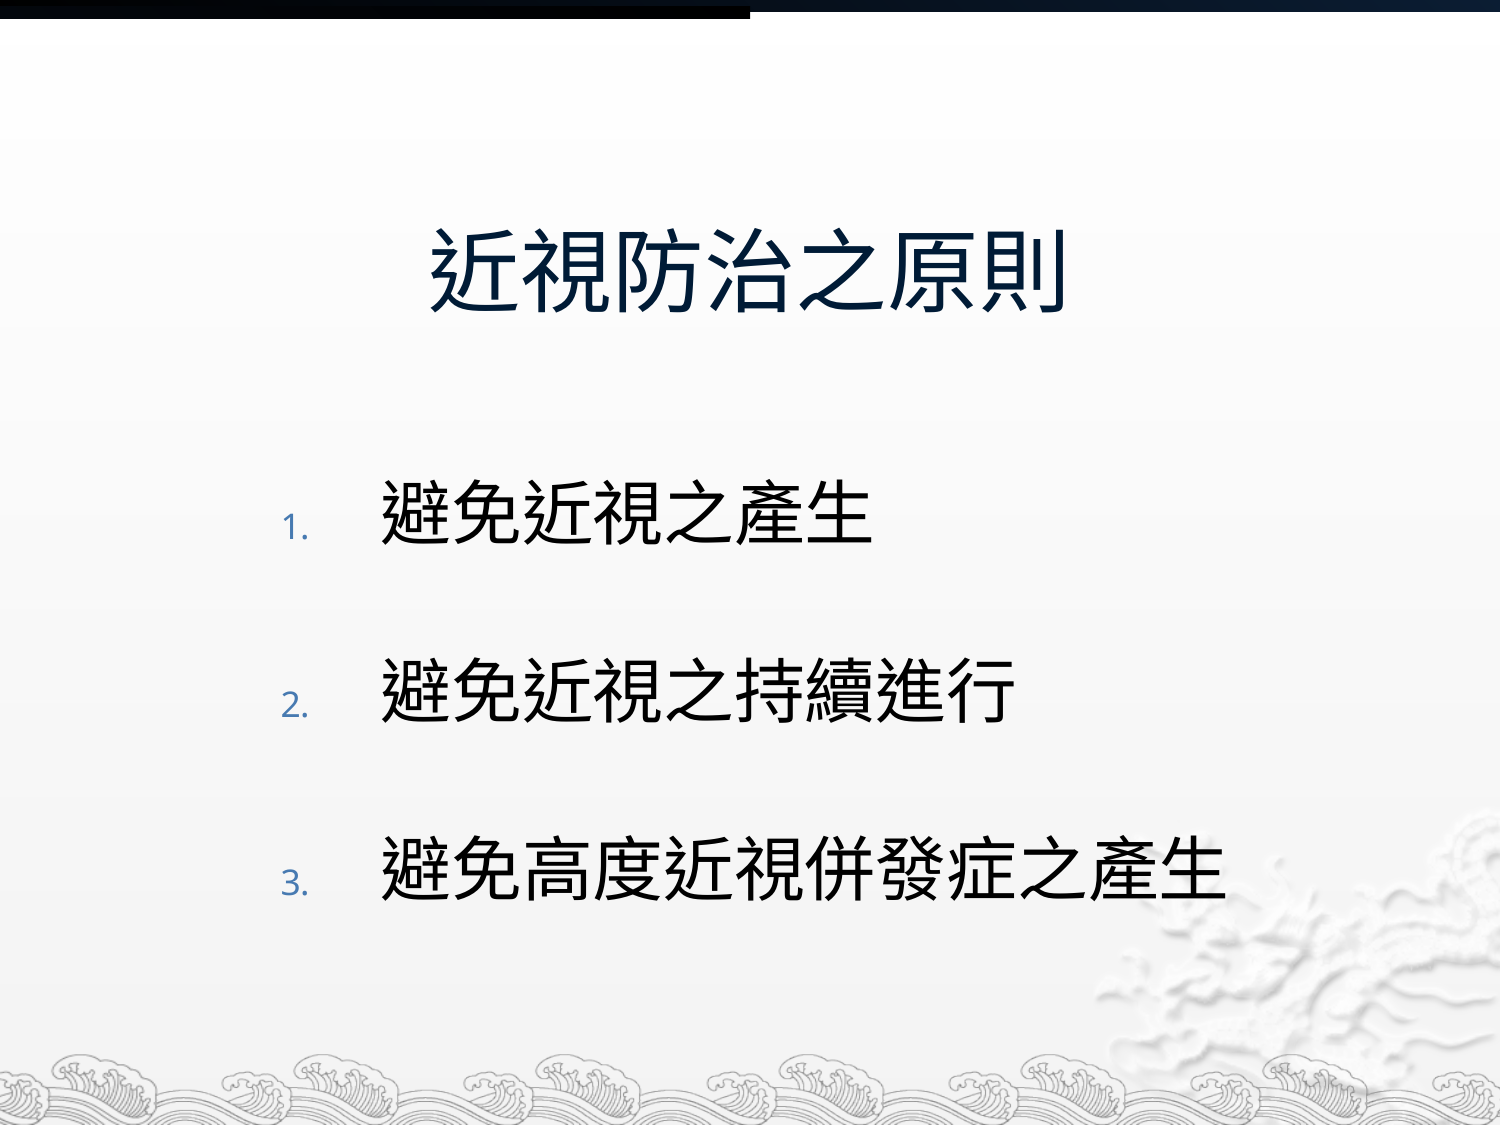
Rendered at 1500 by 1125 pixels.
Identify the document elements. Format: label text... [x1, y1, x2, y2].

list 避免近視之產生 避免近視之持續進行 避免高度近視併發症之產生 [265, 385, 1254, 923]
title 近視防治之原則 [112, 174, 1388, 363]
